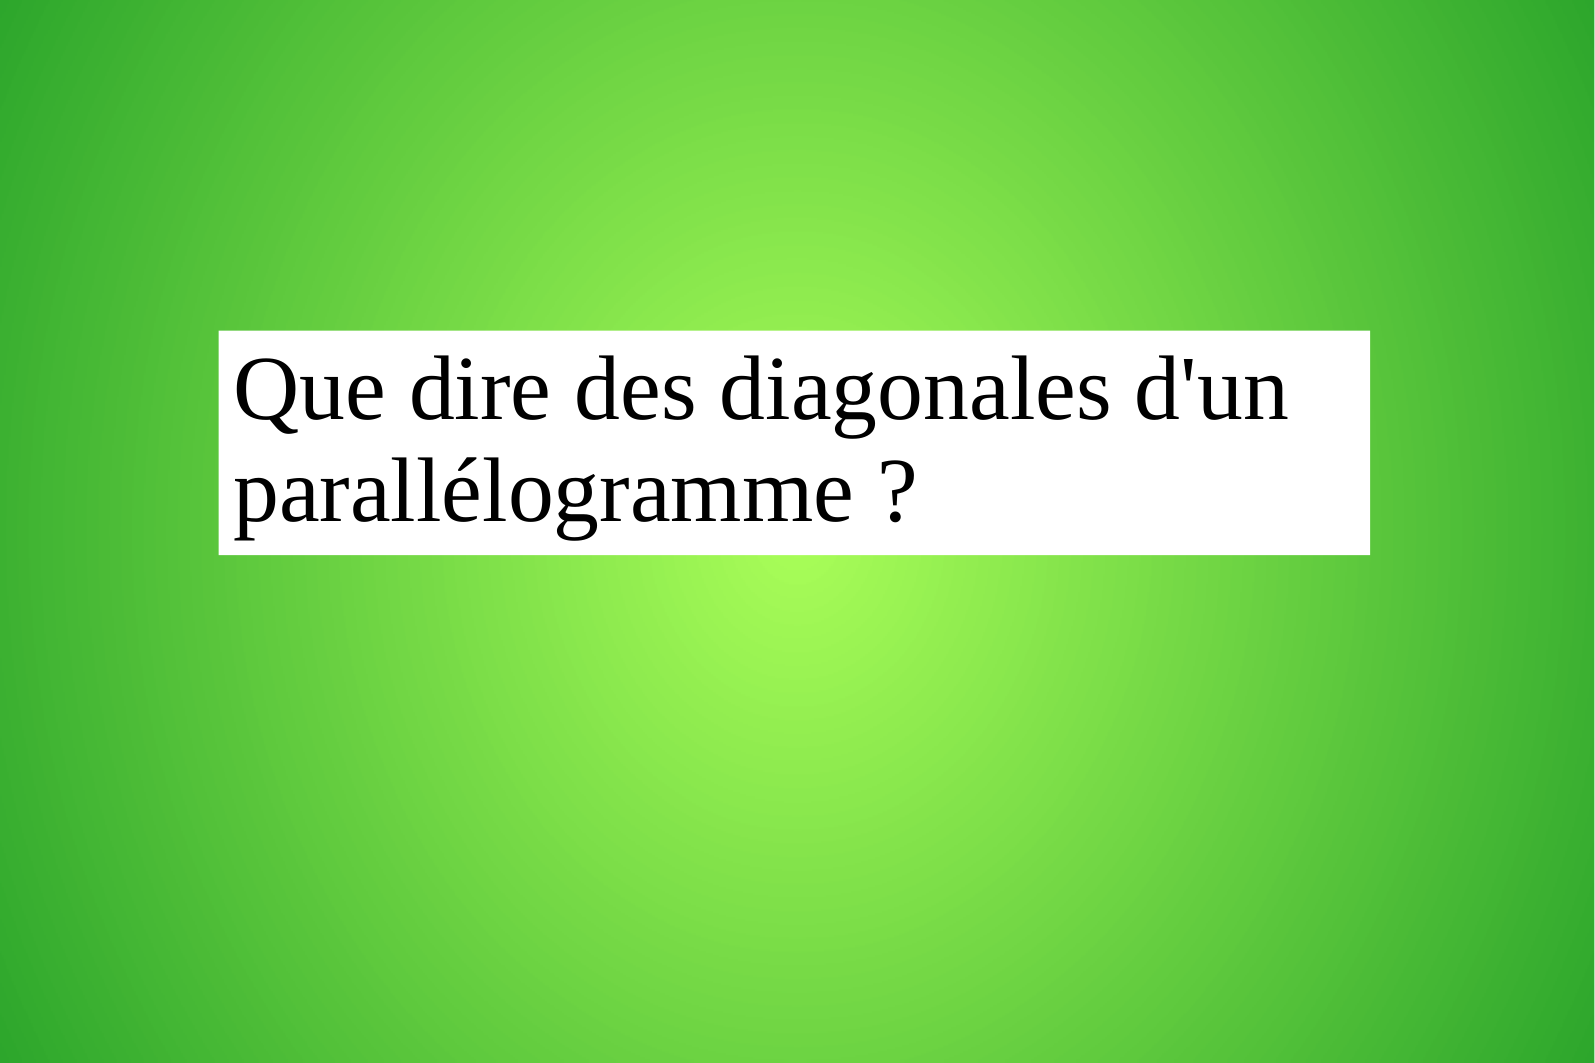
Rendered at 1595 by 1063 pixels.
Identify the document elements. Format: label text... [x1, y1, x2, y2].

text_box Que dire des diagonales d'un parallélogramme ? [218, 330, 1371, 556]
picture [0, 0, 1595, 1063]
